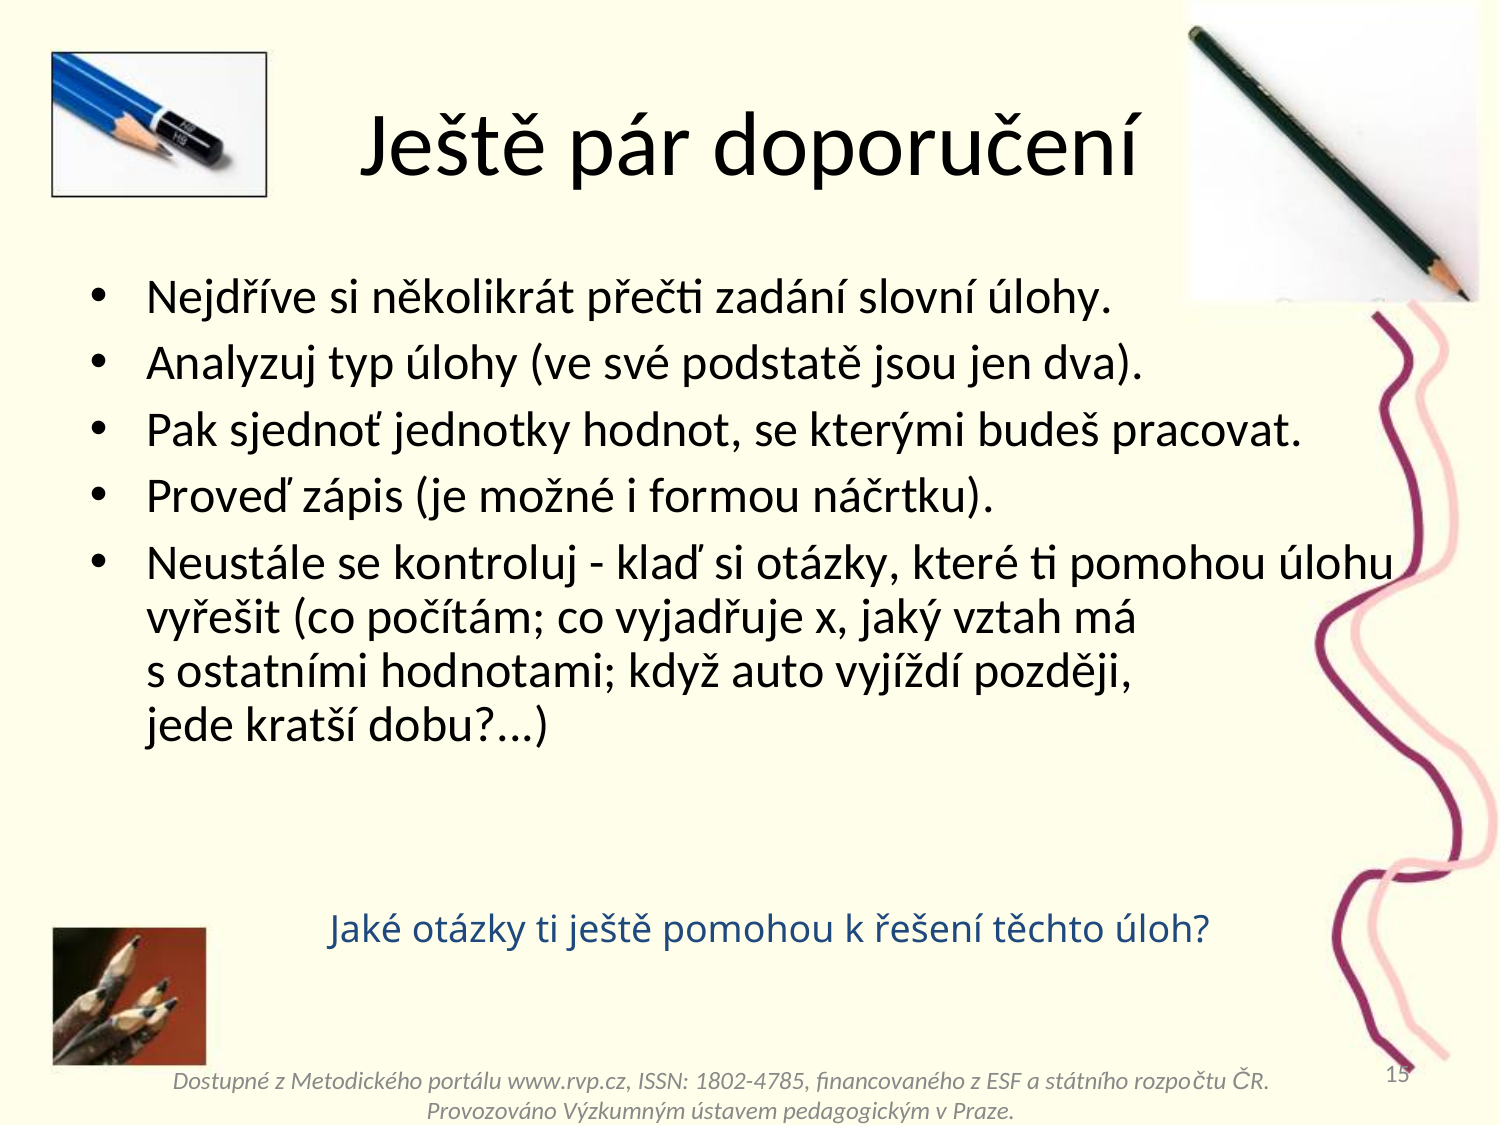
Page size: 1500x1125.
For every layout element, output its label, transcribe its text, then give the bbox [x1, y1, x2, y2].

text_box Jaké otázky ti ještě pomohou k řešení těchto úloh? [315, 897, 1236, 958]
list Nejdříve si několikrát přečti zadání slovní úlohy. Analyzuj typ úlohy (ve své podstatě jsou jen dva). Pak sjednoť jednotky hodnot, se kterými budeš pracovat. Proveď zápis (je možné i formou náčrtku). Neustále se kontroluj - klaď si otázky, které ti pomohou úlohu vyřešit (co počítám; co vyjadřuje x, jaký vztah má s ostatními hodnotami; když auto vyjíždí později, jede kratší dobu?...) [75, 262, 1426, 1006]
picture [0, 0, 1500, 1125]
text_box Dostupné z Metodického portálu www.rvp.cz, ISSN: 1802-4785, financovaného z ESF a státního rozpočtu ČR. Provozováno Výzkumným ústavem pedagogickým v Praze. [100, 1065, 1343, 1125]
title Ještě pár doporučení [75, 45, 1426, 233]
